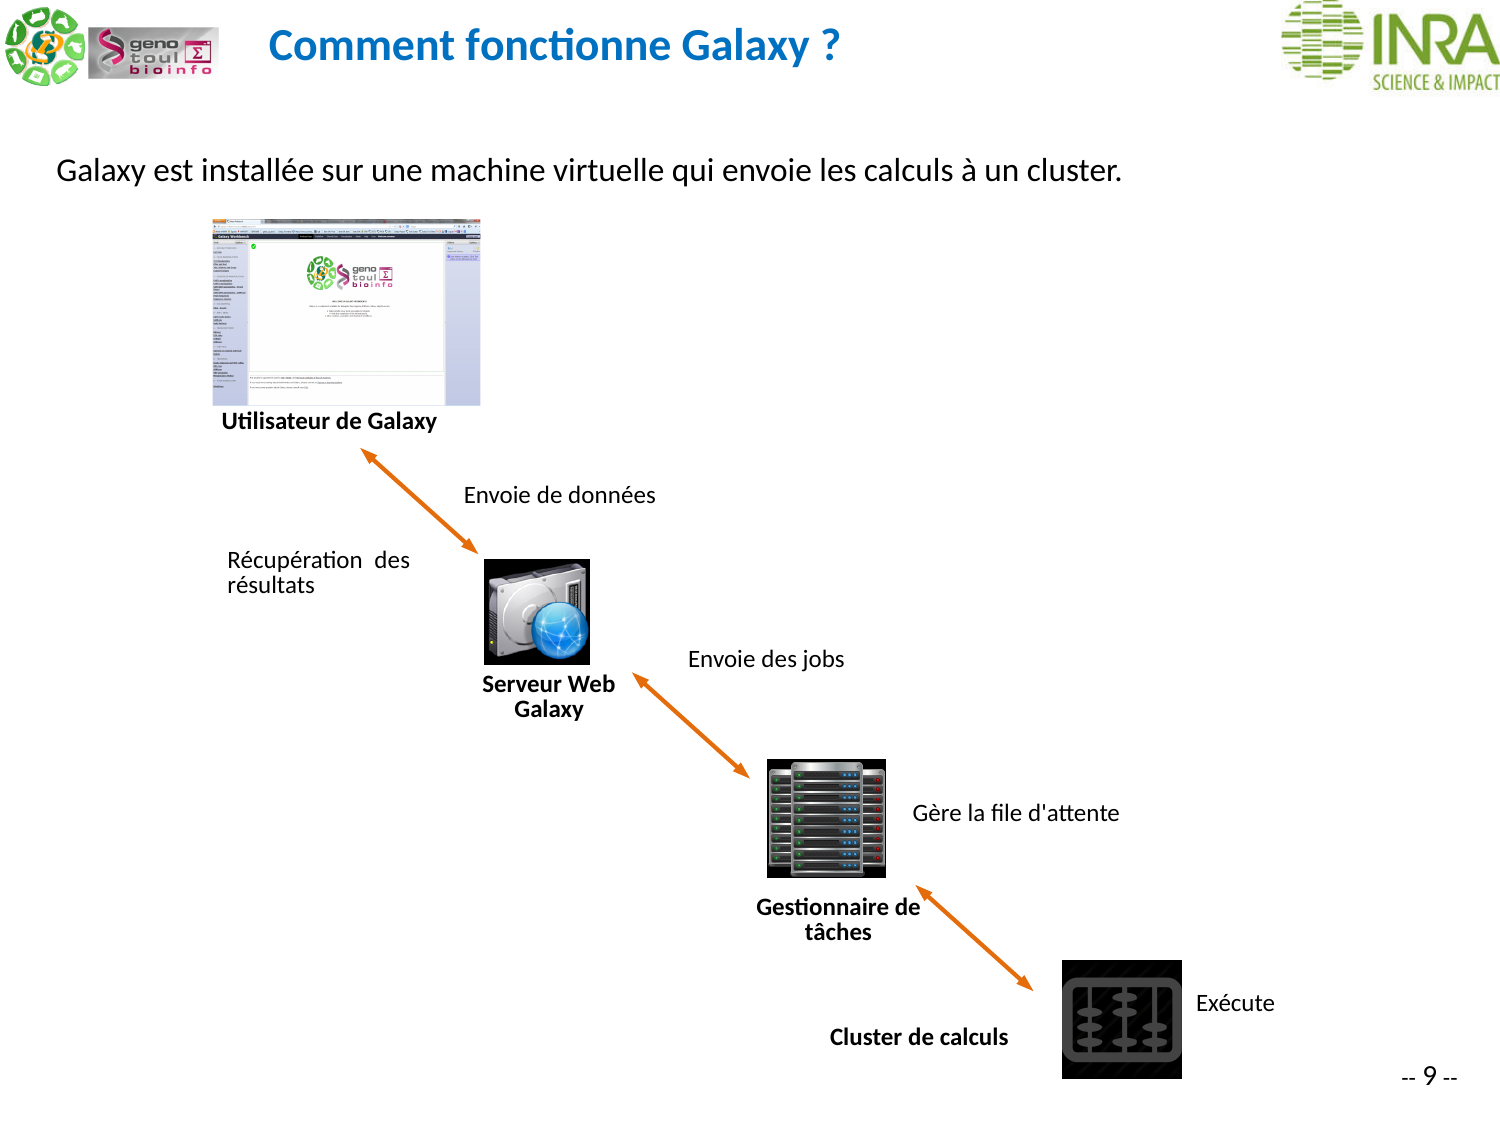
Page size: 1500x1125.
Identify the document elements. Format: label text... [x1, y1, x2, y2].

text_box Gère la file d'attente [898, 795, 1217, 835]
picture [88, 27, 219, 79]
text_box Exécute [1181, 985, 1335, 1025]
text_box Comment fonctionne Galaxy ? [253, 19, 1270, 90]
text_box Récupération des résultats [213, 543, 443, 608]
picture [1281, 0, 1500, 110]
text_box Envoie des jobs [673, 641, 909, 681]
text_box Utilisateur de Galaxy [207, 404, 526, 444]
picture [5, 7, 85, 86]
text_box Galaxy est installée sur une machine virtuelle qui envoie les calculs à un cluster. [41, 149, 1246, 197]
text_box Cluster de calculs [815, 1019, 1087, 1059]
text_box Envoie de données [449, 478, 685, 518]
picture [1062, 960, 1182, 1079]
picture [212, 219, 481, 406]
picture [767, 759, 886, 878]
text_box Gestionnaire de tâches [732, 889, 945, 954]
picture [484, 559, 590, 665]
text_box Serveur Web Galaxy [413, 666, 685, 732]
